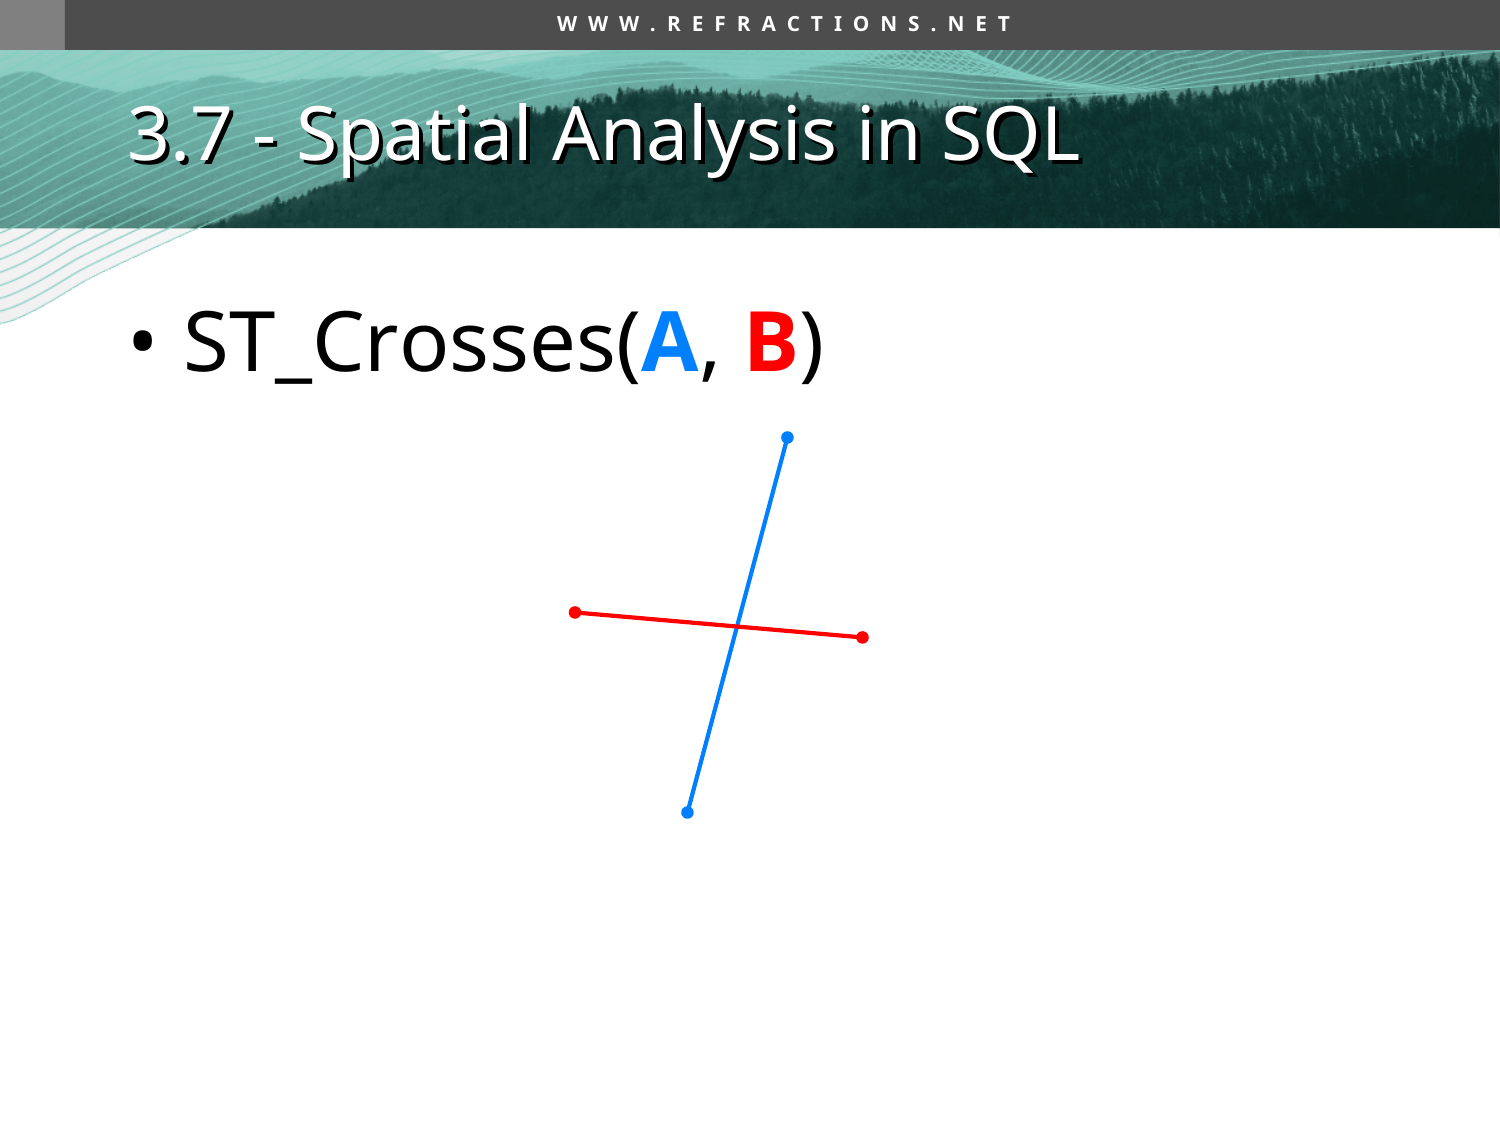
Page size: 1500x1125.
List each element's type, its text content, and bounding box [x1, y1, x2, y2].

title 3.7 - Spatial Analysis in SQL [112, 49, 1388, 213]
list ST_Crosses(A, B) [112, 275, 1388, 501]
picture [0, 50, 1500, 325]
